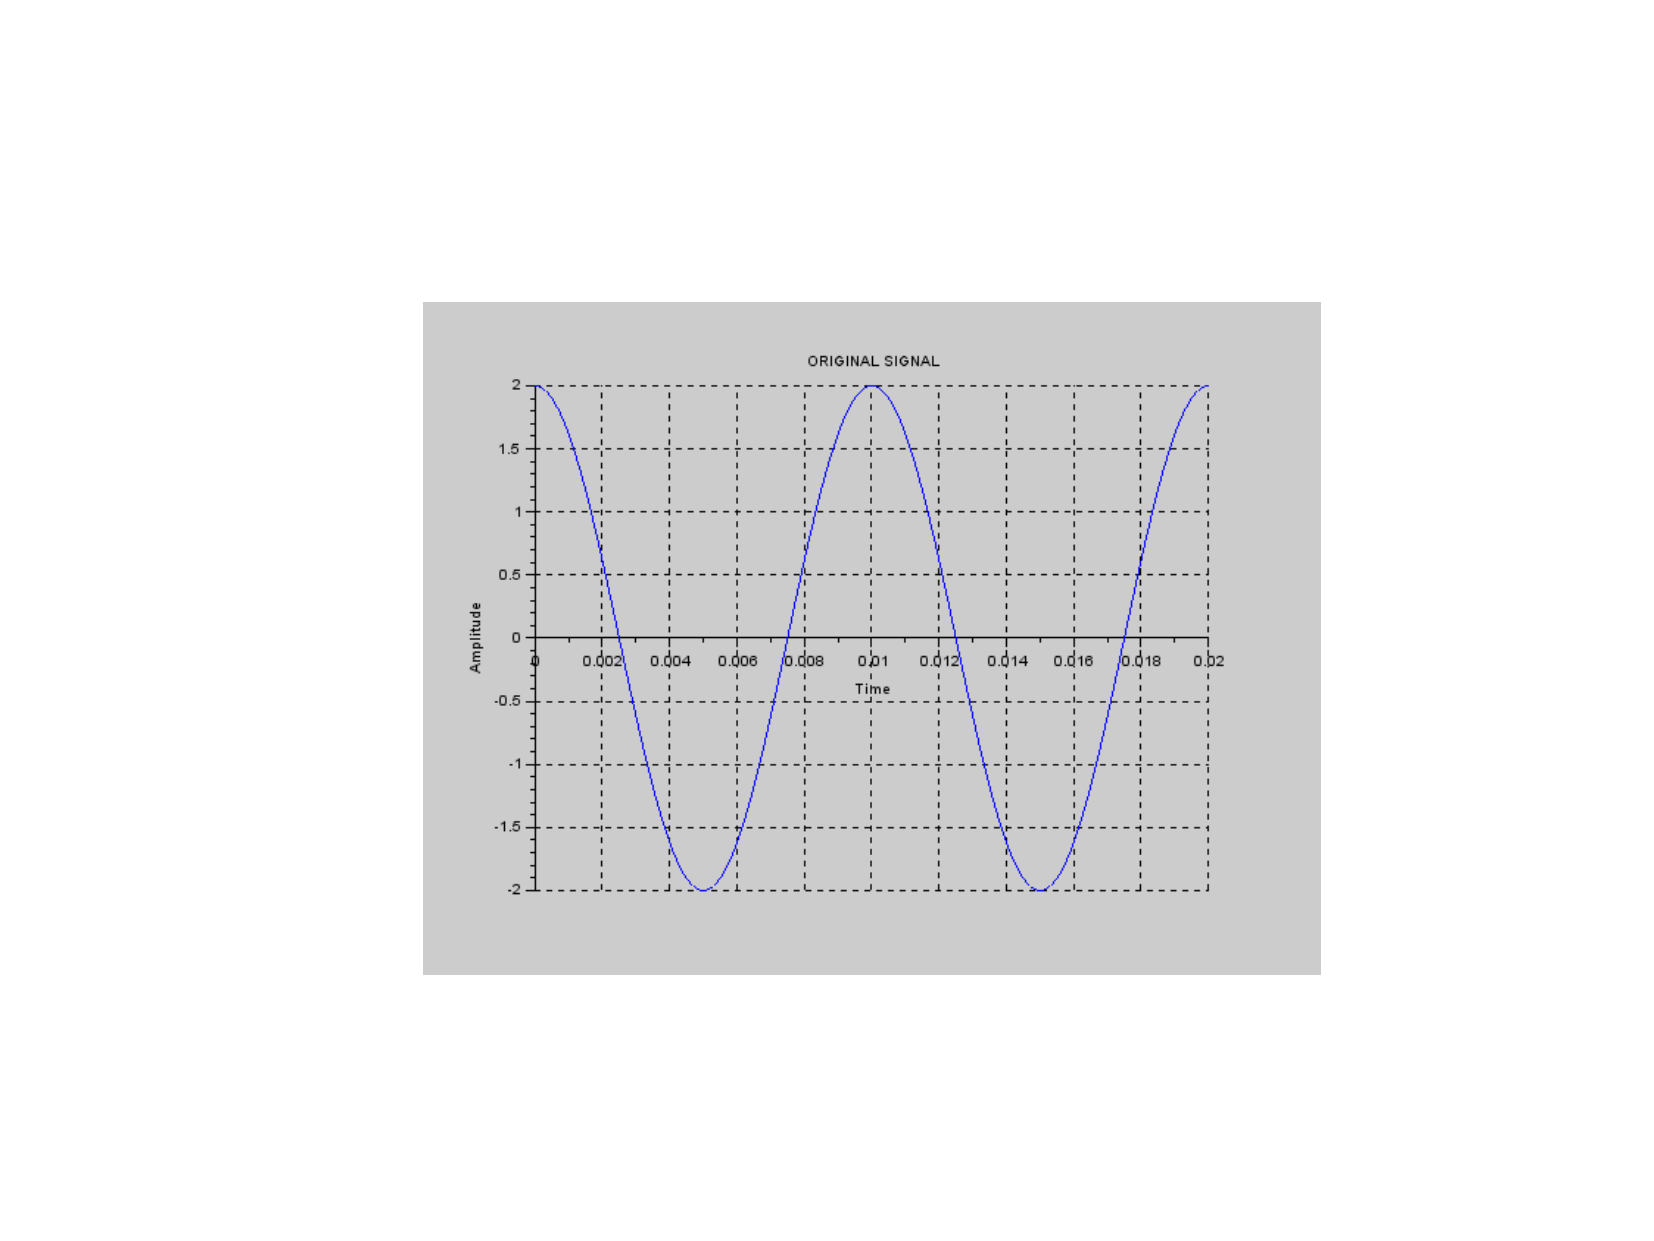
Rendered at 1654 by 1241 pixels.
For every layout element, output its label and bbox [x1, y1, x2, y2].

picture [423, 302, 1321, 976]
